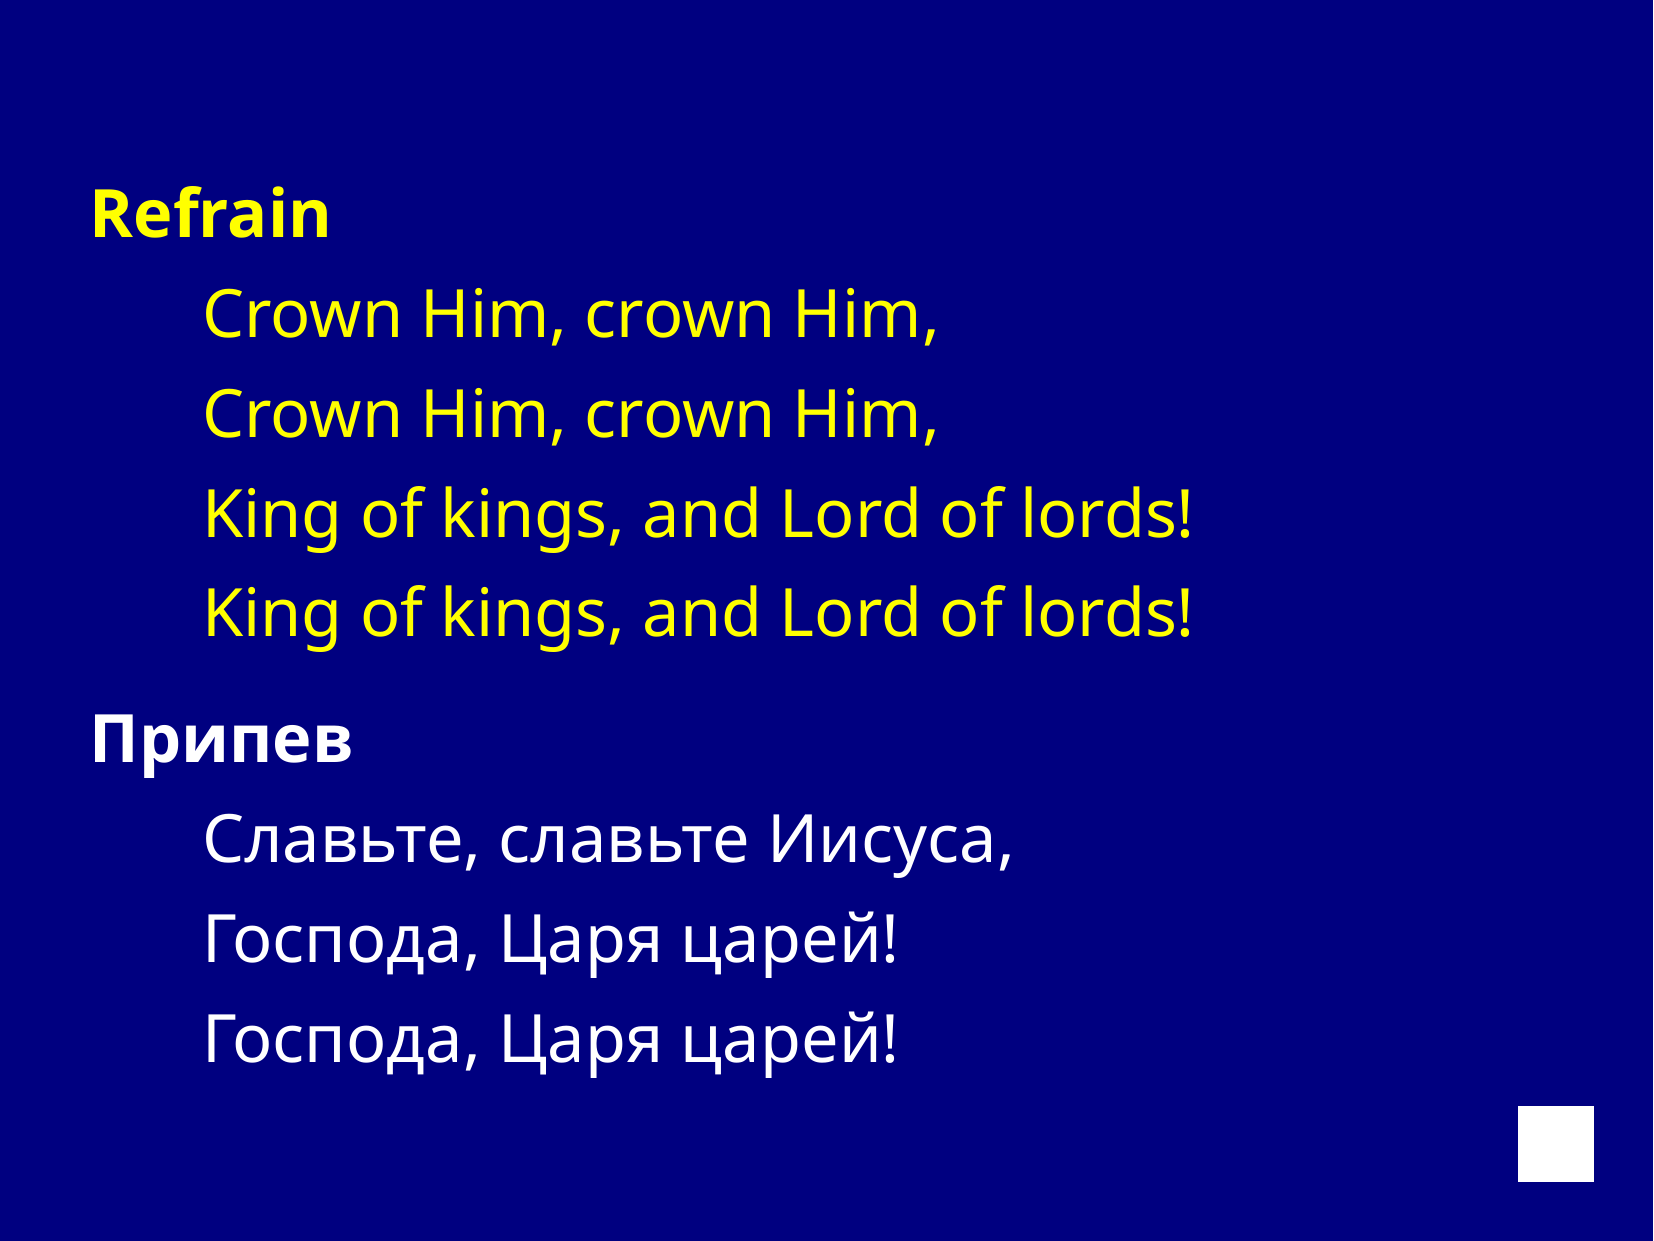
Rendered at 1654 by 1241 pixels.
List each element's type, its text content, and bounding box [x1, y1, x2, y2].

text_box Припев Славьте, славьте Иисуса, Господа, Царя царей! Господа, Царя царей! [75, 675, 1576, 1163]
text_box Refrain Crown Him, crown Him, Crown Him, crown Him, King of kings, and Lord of lords! King of kings, and Lord of lords! [75, 150, 1576, 638]
text_box [1518, 1106, 1594, 1182]
